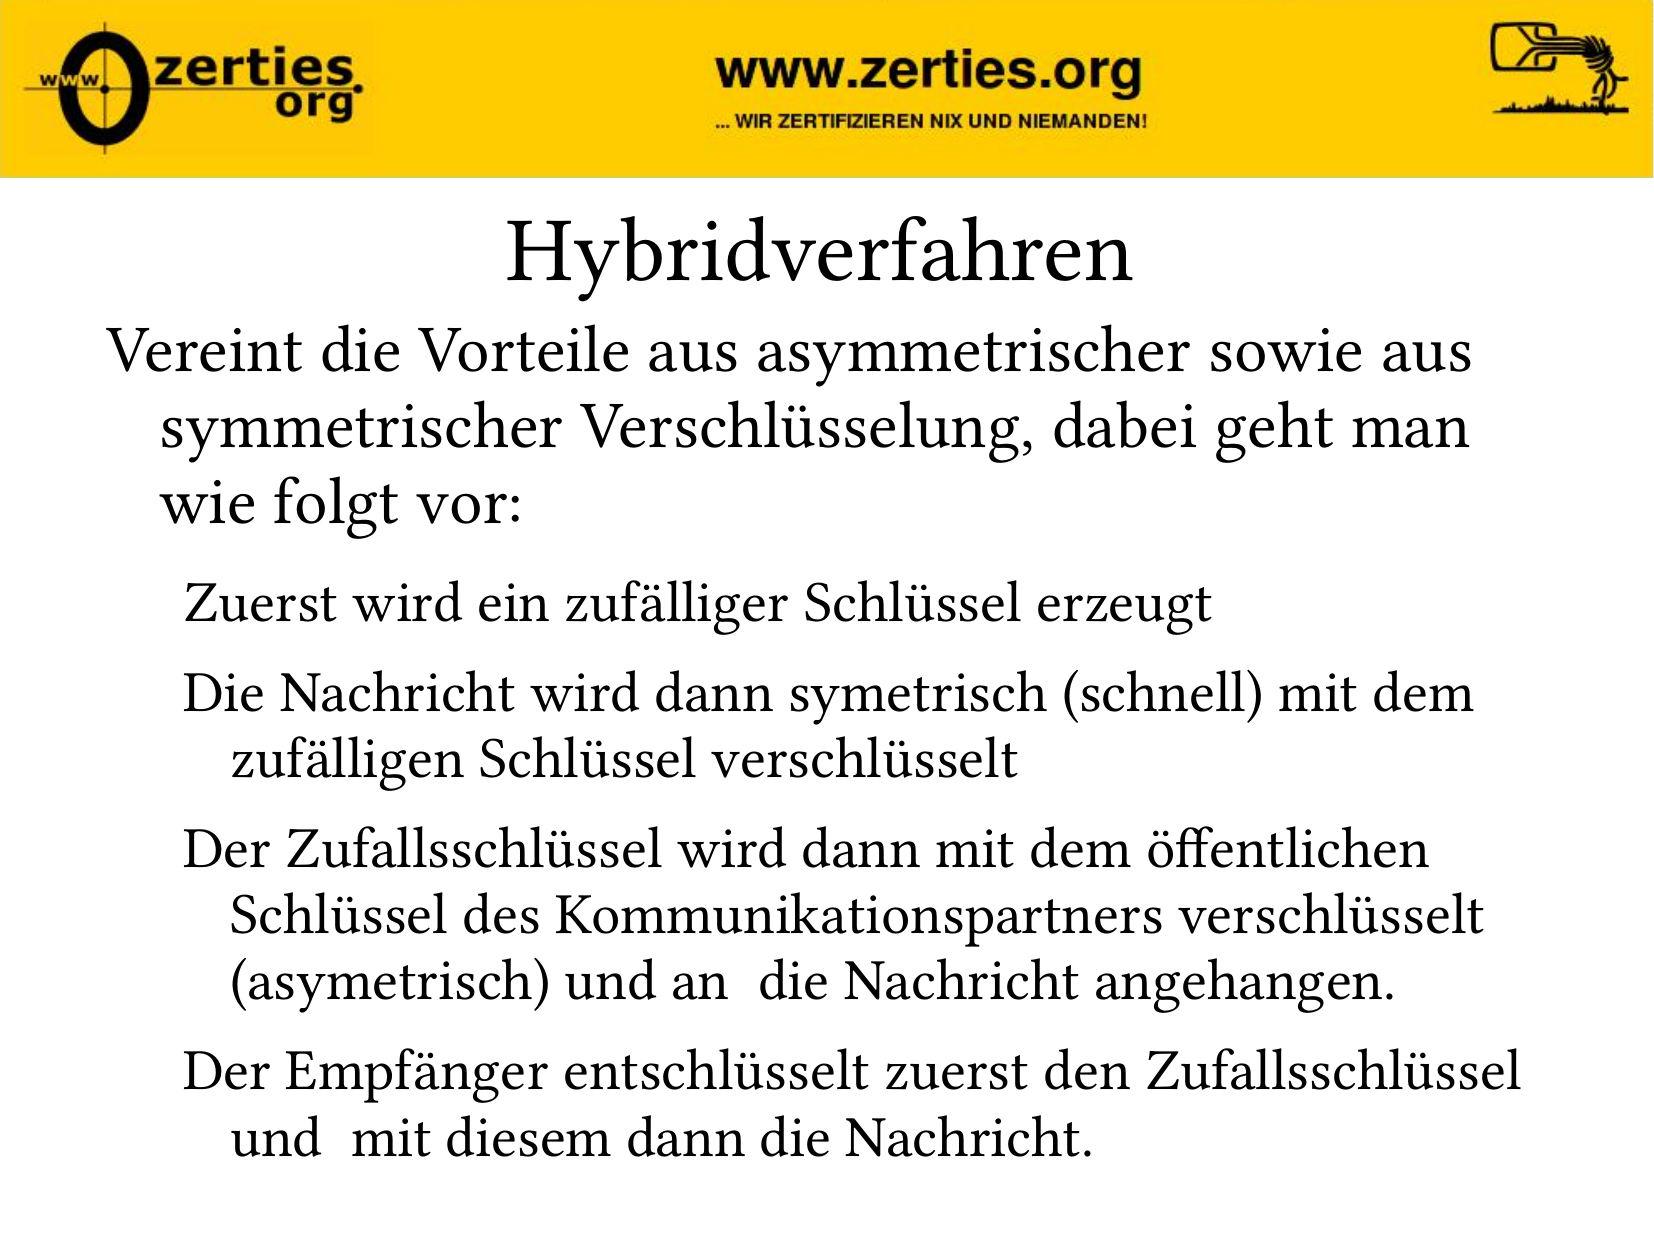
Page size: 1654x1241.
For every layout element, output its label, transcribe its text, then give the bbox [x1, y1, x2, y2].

title Hybridverfahren [76, 177, 1565, 326]
list Vereint die Vorteile aus asymmetrischer sowie aus symmetrischer Verschlüsselung, dabei geht man wie folgt vor: Zuerst wird ein zufälliger Schlüssel erzeugt Die Nachricht wird dann symetrisch (schnell) mit dem zufälligen Schlüssel verschlüsselt Der Zufallsschlüssel wird dann mit dem öffentlichen Schlüssel des Kommunikationspartners verschlüsselt (asymetrisch) und an die Nachricht angehangen. Der Empfänger entschlüsselt zuerst den Zufallsschlüssel und mit diesem dann die Nachricht. [88, 311, 1536, 1182]
picture [0, 0, 1654, 178]
